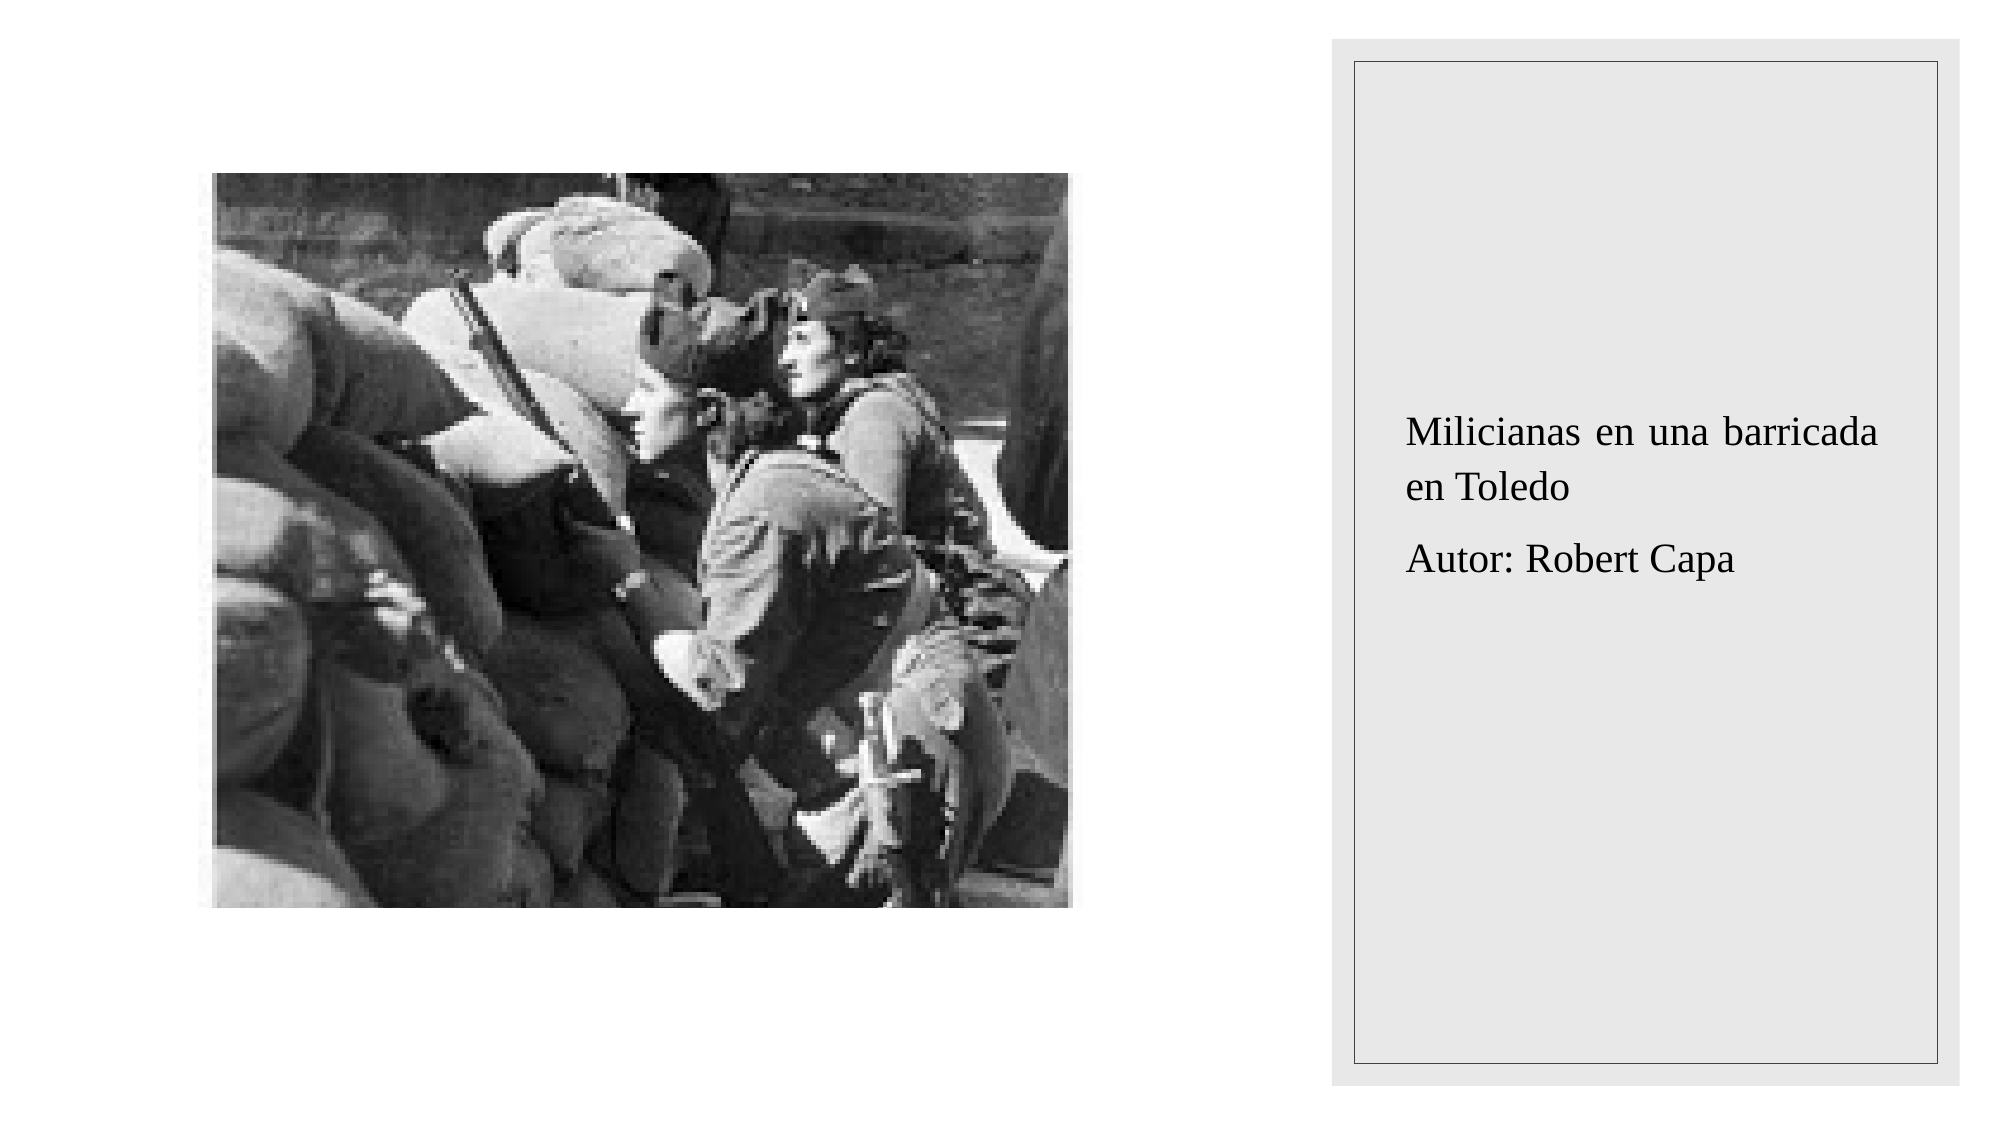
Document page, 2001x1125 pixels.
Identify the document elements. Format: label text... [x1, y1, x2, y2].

picture [198, 173, 1083, 908]
list Milicianas en una barricada en Toledo Autor: Robert Capa [1390, 391, 1907, 968]
